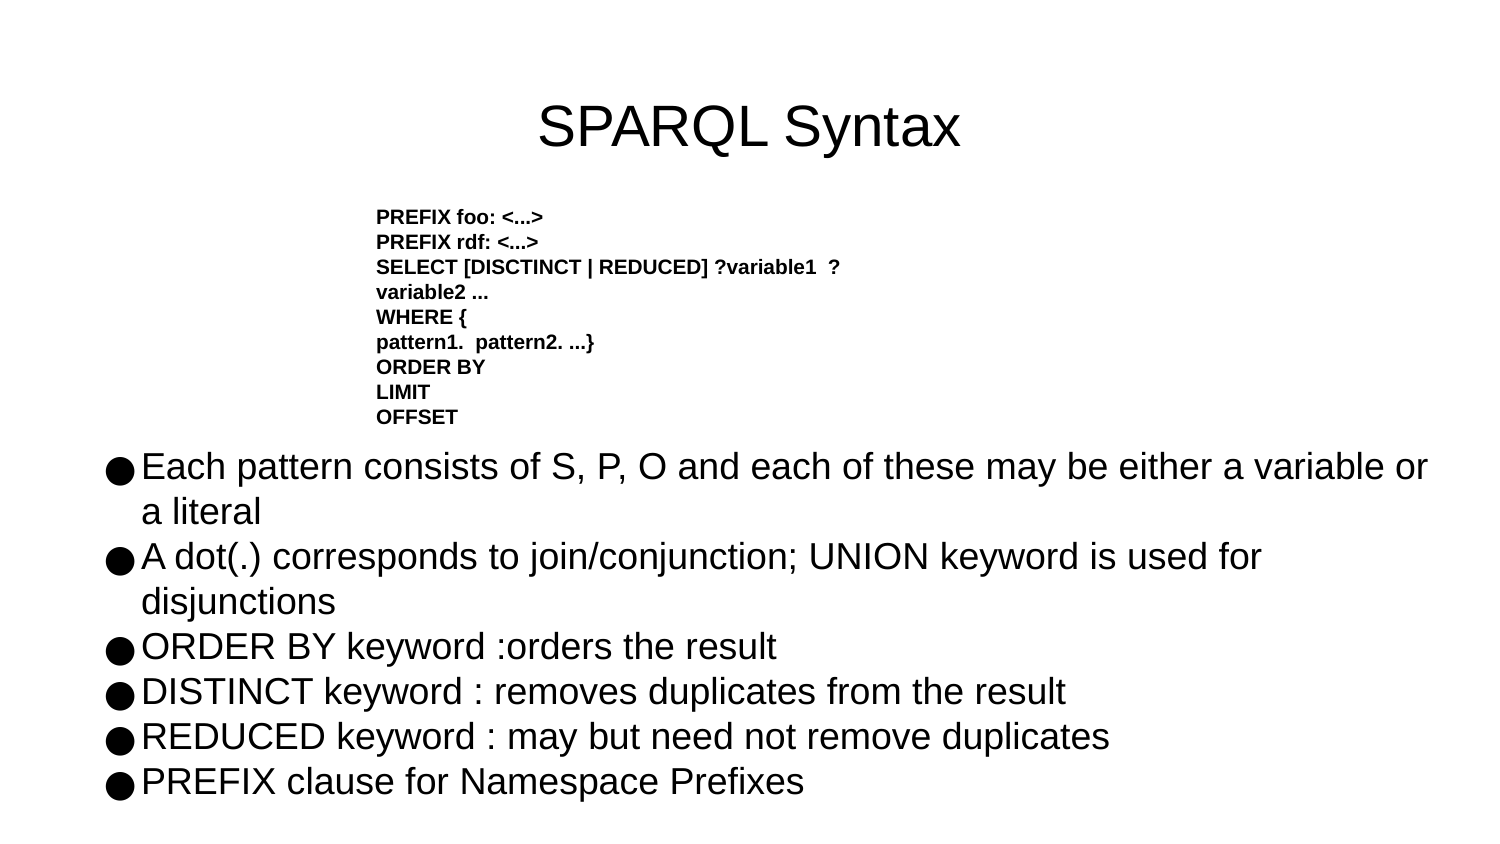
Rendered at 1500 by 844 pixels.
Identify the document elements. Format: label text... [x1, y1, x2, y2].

text_box Each pattern consists of S, P, O and each of these may be either a variable or a literal A dot(.) corresponds to join/conjunction; UNION keyword is used for disjunctions ORDER BY keyword :orders the result DISTINCT keyword : removes duplicates from the result REDUCED keyword : may but need not remove duplicates PREFIX clause for Namespace Prefixes [51, 426, 1449, 844]
text_box SPARQL Syntax [51, 72, 1449, 167]
text_box PREFIX foo: <...> PREFIX rdf: <...> SELECT [DISCTINCT | REDUCED] ?variable1 ?variable2 ... WHERE { pattern1. pattern2. ...} ORDER BY LIMIT OFFSET [361, 189, 959, 426]
